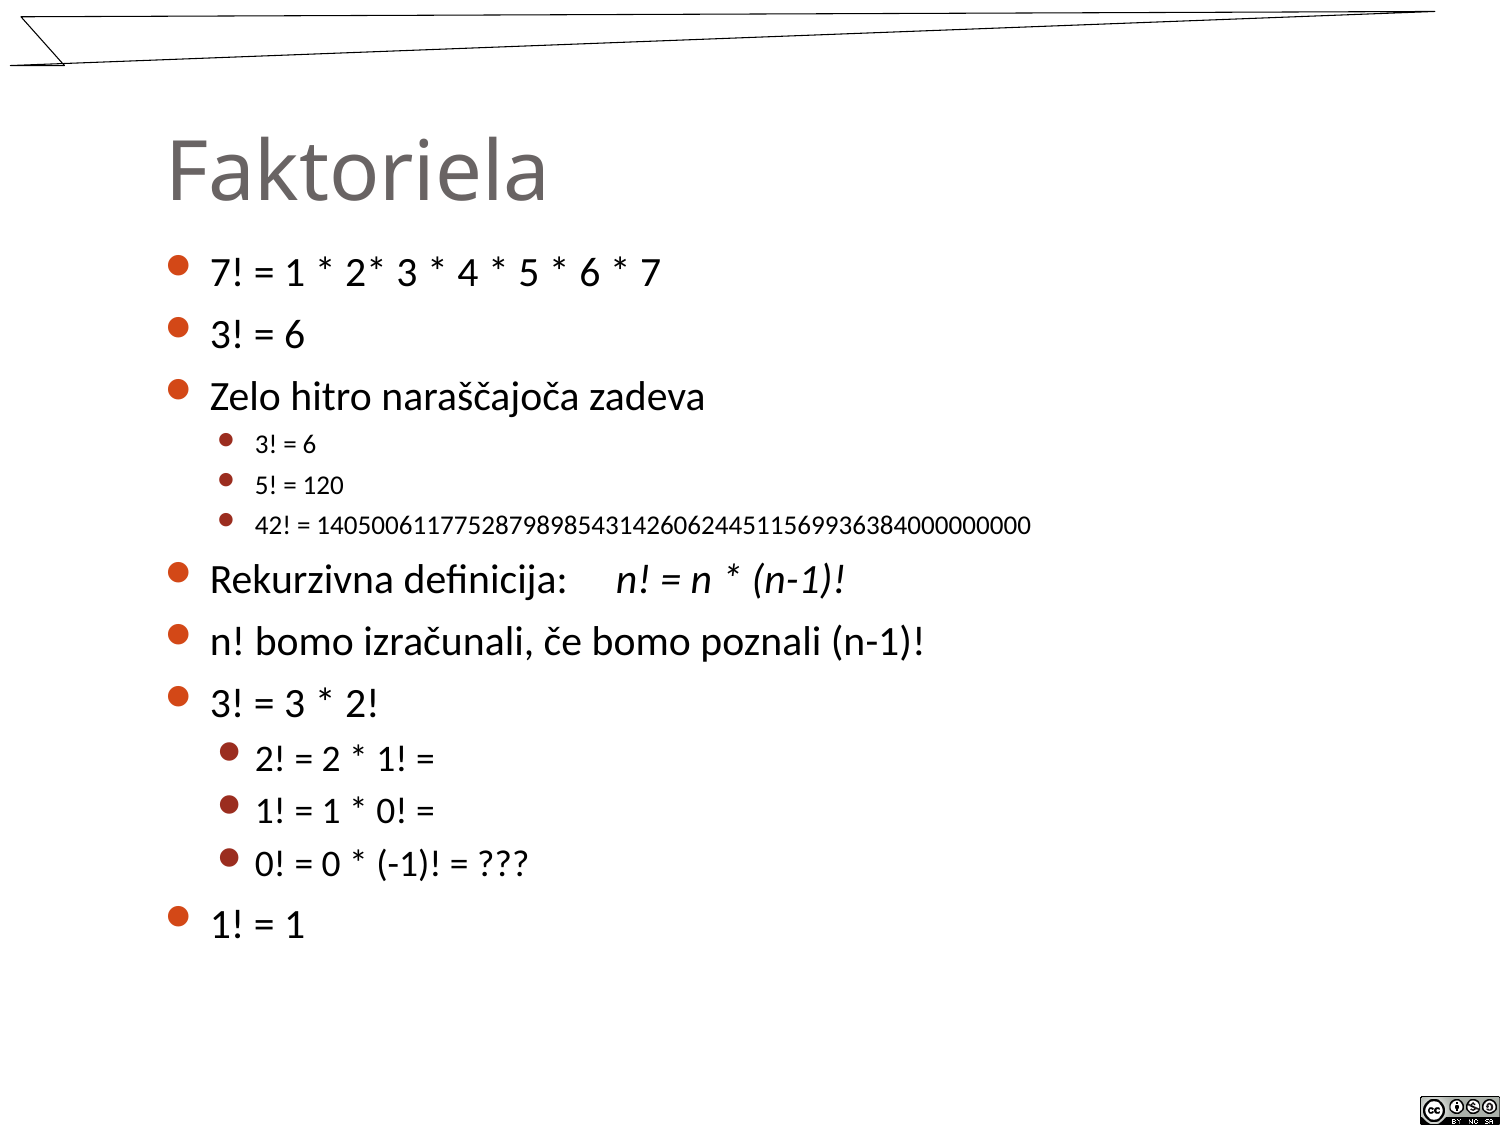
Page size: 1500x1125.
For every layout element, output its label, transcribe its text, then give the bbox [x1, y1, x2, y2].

picture [1420, 1096, 1500, 1125]
list 7! = 1 * 2* 3 * 4 * 5 * 6 * 7 3! = 6 Zelo hitro naraščajoča zadeva 3! = 6 5! = 120 42! = 1405006117752879898543142606244511569936384000000000 Rekurzivna definicija: n! = n * (n-1)! n! bomo izračunali, če bomo poznali (n-1)! 3! = 3 * 2! 2! = 2 * 1! = 1! = 1 * 0! = 0! = 0 * (-1)! = ??? 1! = 1 [150, 237, 1425, 988]
title Faktoriela [150, 45, 1425, 233]
